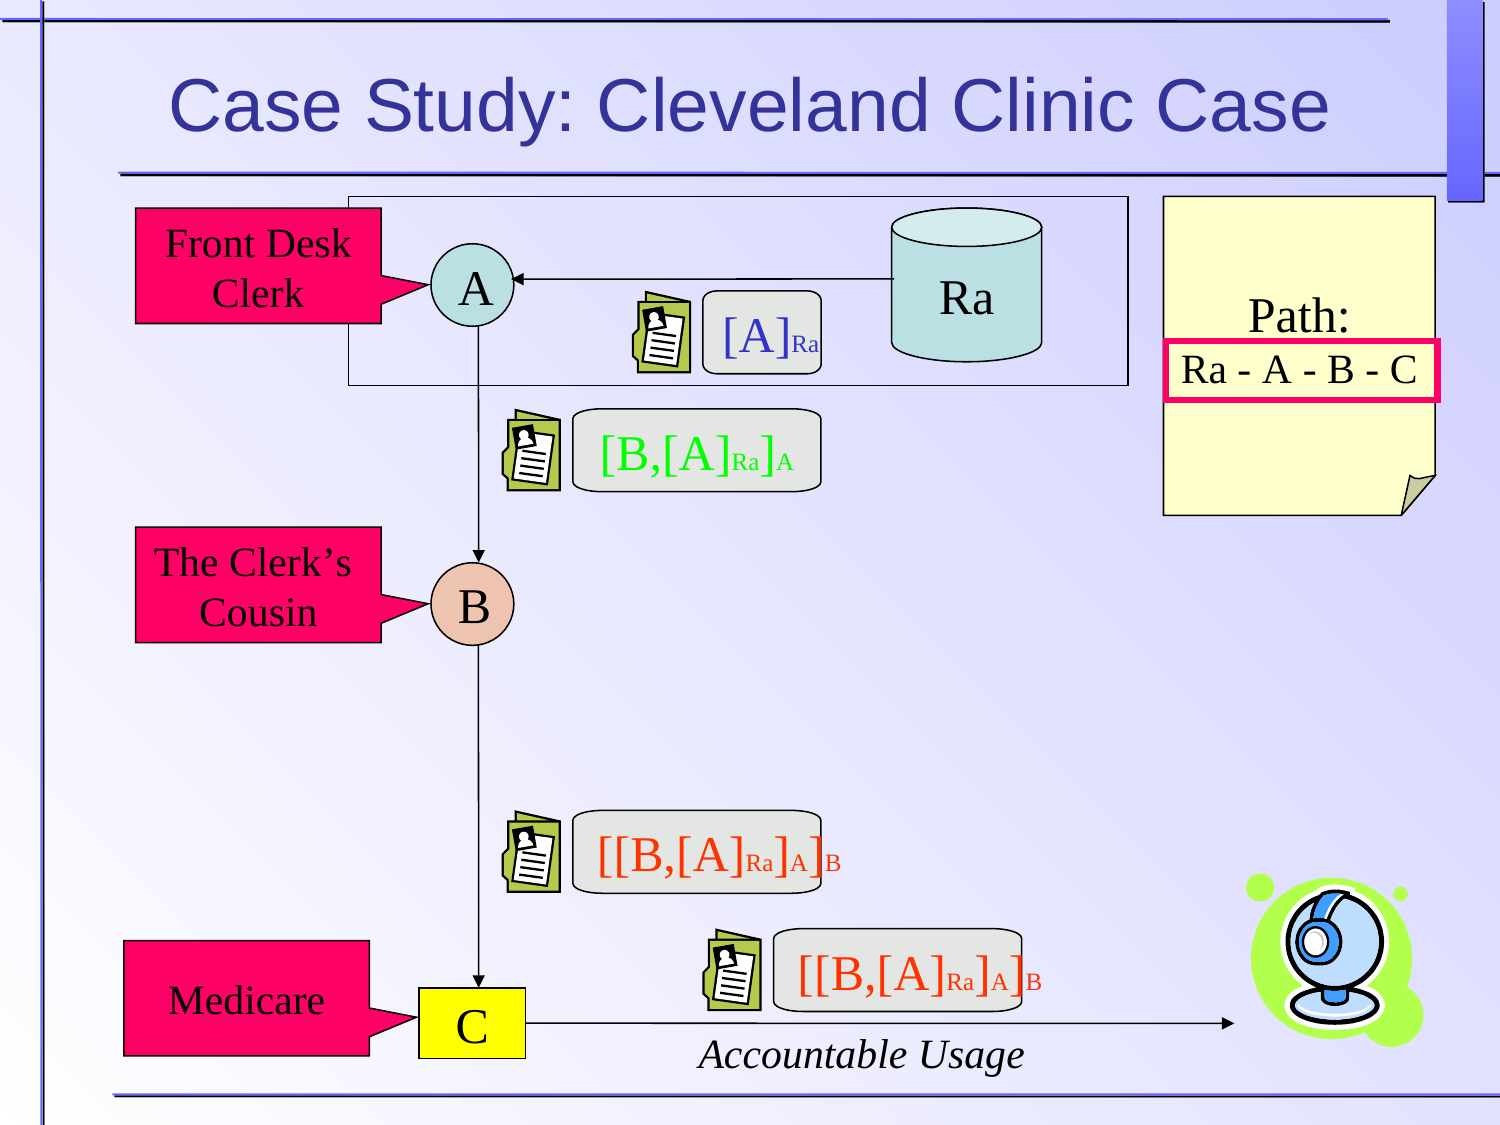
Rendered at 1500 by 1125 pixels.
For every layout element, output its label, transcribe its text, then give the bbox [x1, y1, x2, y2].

picture [501, 408, 561, 492]
text_box [[B,[A]Ra]A]B [773, 928, 1022, 1012]
text_box A [430, 243, 514, 327]
text_box Medicare [123, 940, 417, 1056]
picture [702, 928, 762, 1012]
text_box Path: Ra - A - B - C [1163, 196, 1436, 338]
text_box B [430, 562, 514, 646]
picture [631, 290, 692, 374]
text_box Path: Ra - A - B - C [1169, 344, 1434, 397]
text_box [A]Ra [702, 290, 822, 374]
picture [1246, 873, 1424, 1047]
title Case Study: Cleveland Clinic Case [75, 7, 1426, 195]
text_box [B,[A]Ra]A [572, 408, 821, 492]
text_box Front Desk Clerk [135, 208, 429, 324]
text_box [[B,[A]Ra]A]B [572, 810, 821, 894]
picture [501, 810, 561, 893]
text_box Ra [891, 229, 1042, 362]
text_box Accountable Usage [683, 1019, 1041, 1086]
text_box Path: Ra - A - B - C [1163, 403, 1436, 516]
text_box The Clerk’s Cousin [135, 527, 429, 643]
text_box C [419, 987, 526, 1059]
